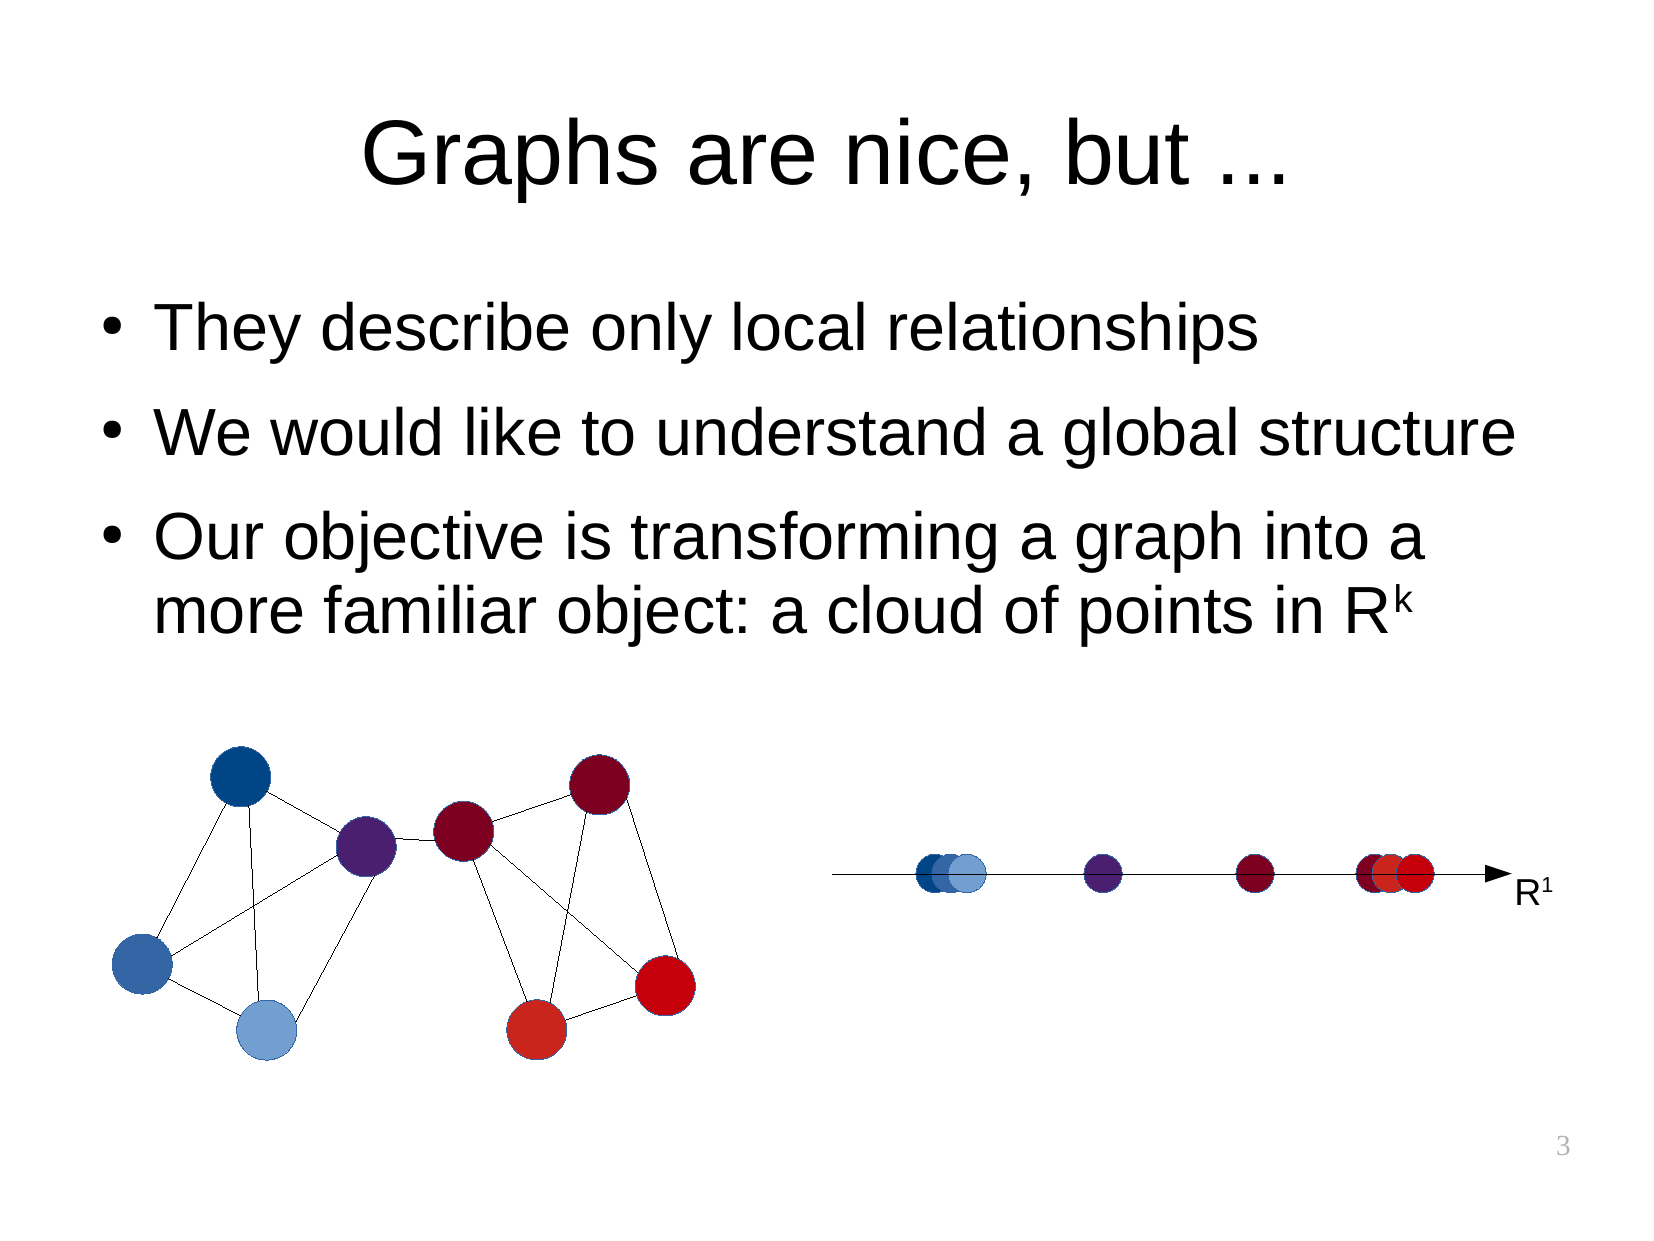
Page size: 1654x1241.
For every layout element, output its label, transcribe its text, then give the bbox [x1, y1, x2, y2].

title Graphs are nice, but ... [82, 49, 1571, 257]
text_box [1235, 854, 1275, 874]
list They describe only local relationships We would like to understand a global structure Our objective is transforming a graph into a more familiar object: a cloud of points in Rk [82, 290, 1571, 1010]
text_box [1355, 854, 1435, 874]
text_box [1084, 875, 1123, 893]
text_box [506, 1010, 567, 1060]
text_box [1083, 854, 1123, 874]
text_box [647, 1010, 684, 1016]
text_box [1236, 875, 1275, 893]
text_box [1356, 875, 1435, 893]
text_box [915, 854, 987, 874]
text_box [236, 1010, 297, 1061]
text_box [916, 875, 987, 893]
text_box R1 [1499, 863, 1569, 921]
